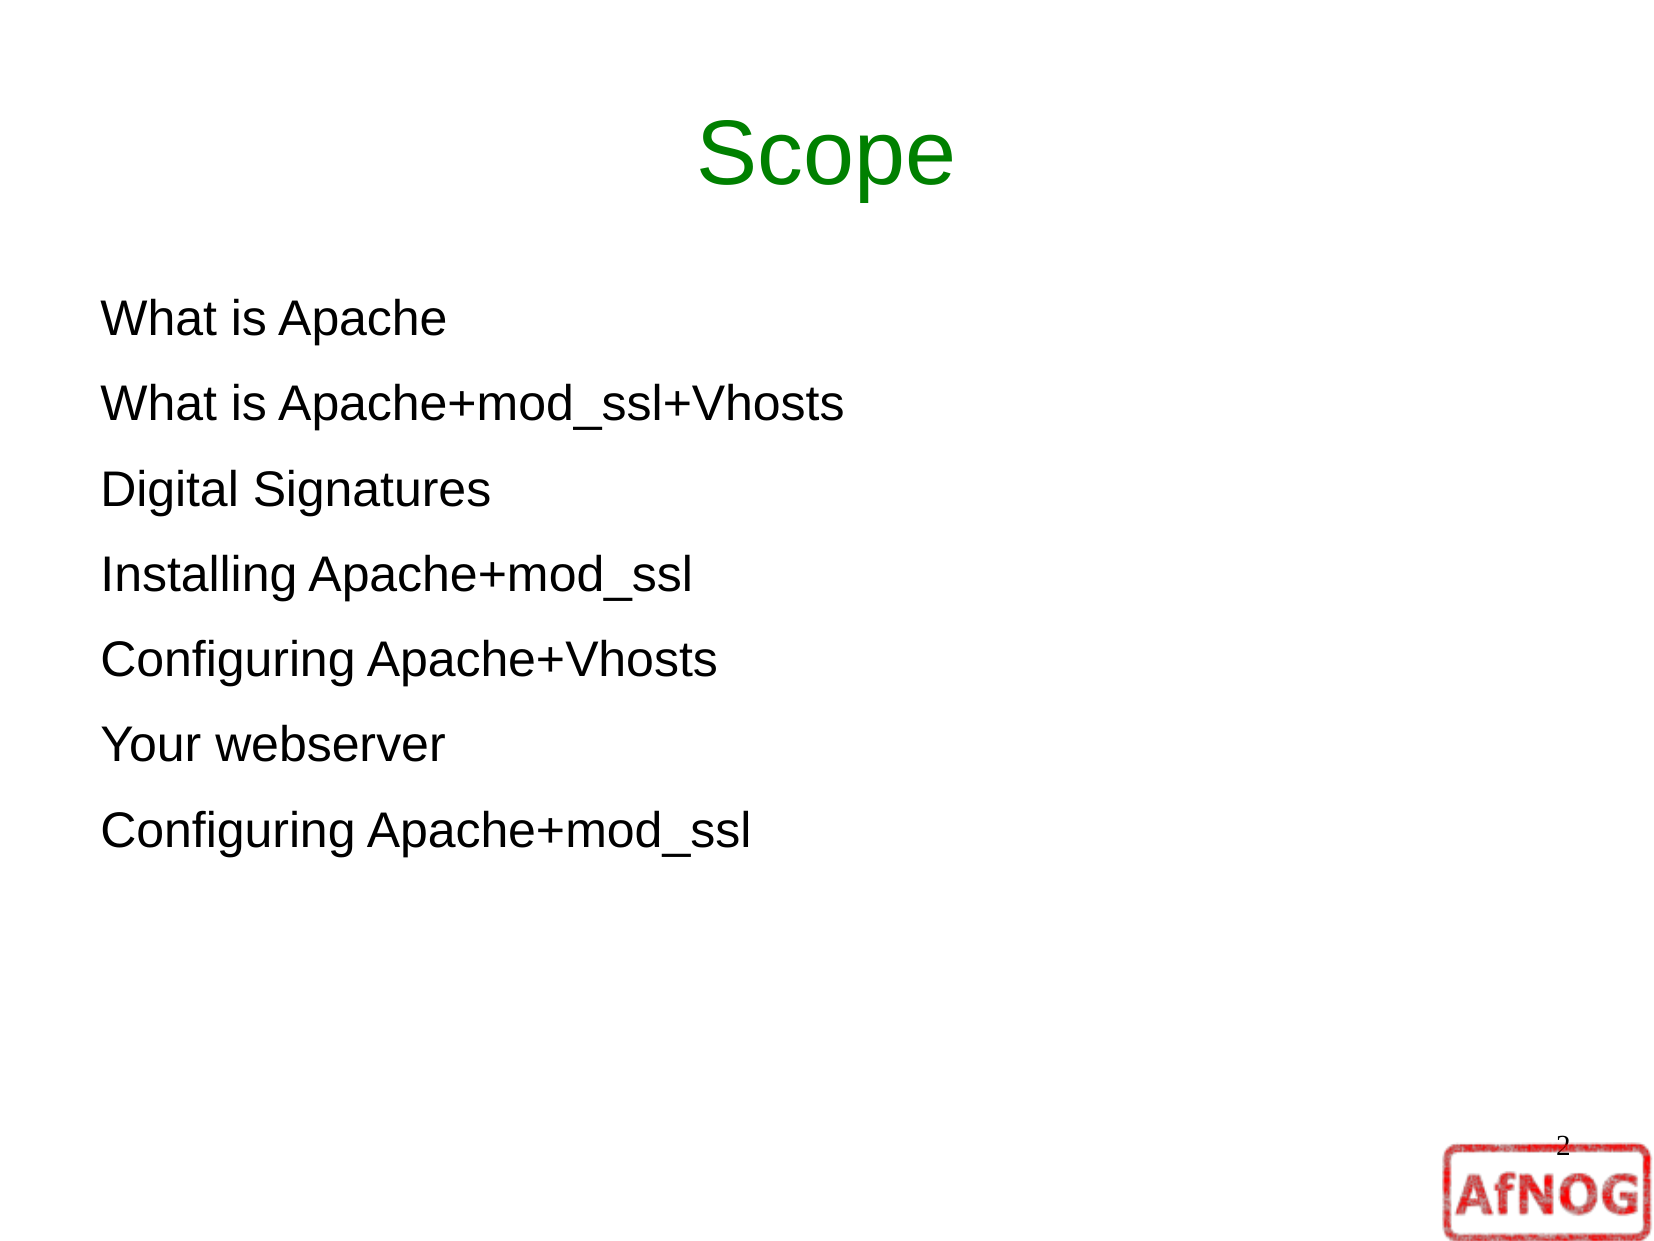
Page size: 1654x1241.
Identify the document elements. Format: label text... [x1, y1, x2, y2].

picture [1441, 1141, 1654, 1241]
title Scope [82, 49, 1571, 257]
list What is Apache What is Apache+mod_ssl+Vhosts Digital Signatures Installing Apache+mod_ssl Configuring Apache+Vhosts Your webserver Configuring Apache+mod_ssl [82, 290, 1571, 1094]
